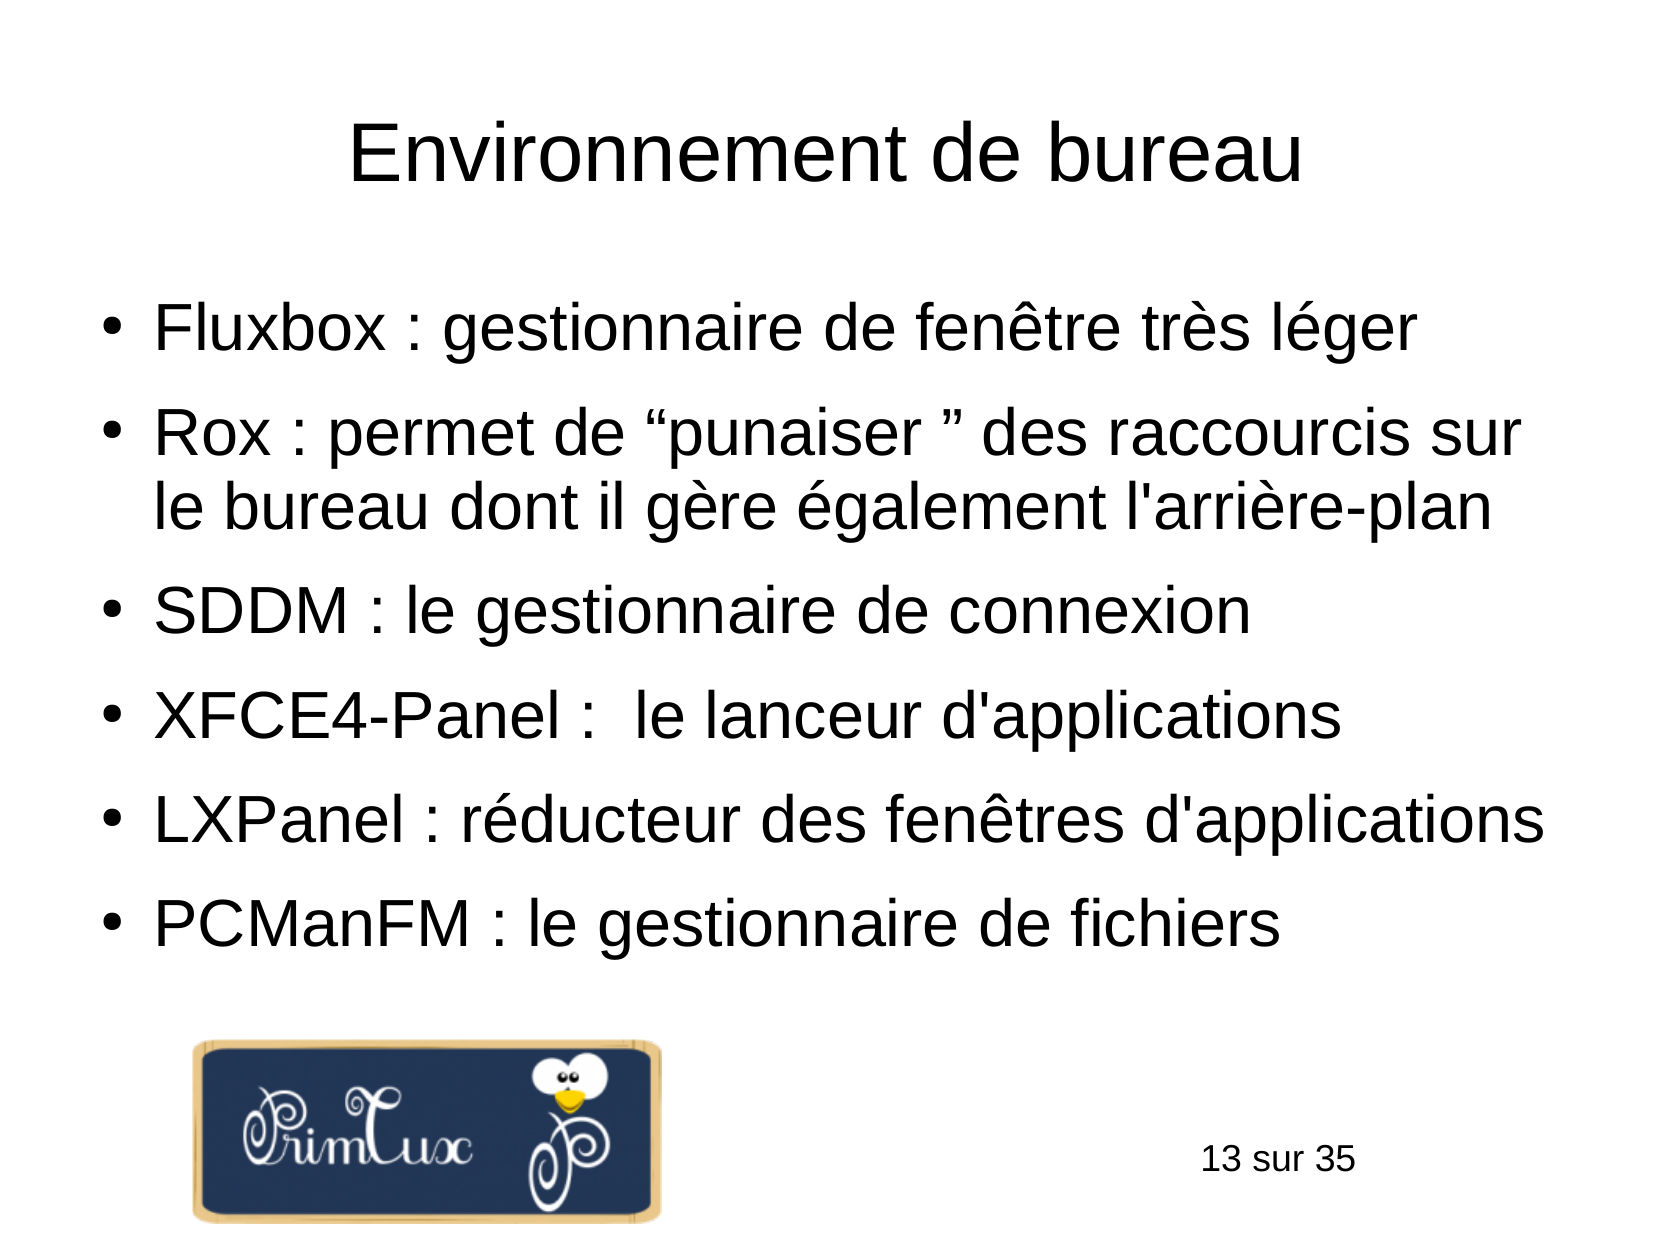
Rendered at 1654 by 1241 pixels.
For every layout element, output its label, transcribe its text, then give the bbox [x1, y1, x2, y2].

title Environnement de bureau [82, 49, 1571, 257]
picture [192, 1039, 662, 1224]
list Fluxbox : gestionnaire de fenêtre très léger Rox : permet de “punaiser ” des raccourcis sur le bureau dont il gère également l'arrière-plan SDDM : le gestionnaire de connexion XFCE4-Panel : le lanceur d'applications LXPanel : réducteur des fenêtres d'applications PCManFM : le gestionnaire de fichiers [82, 290, 1571, 1010]
